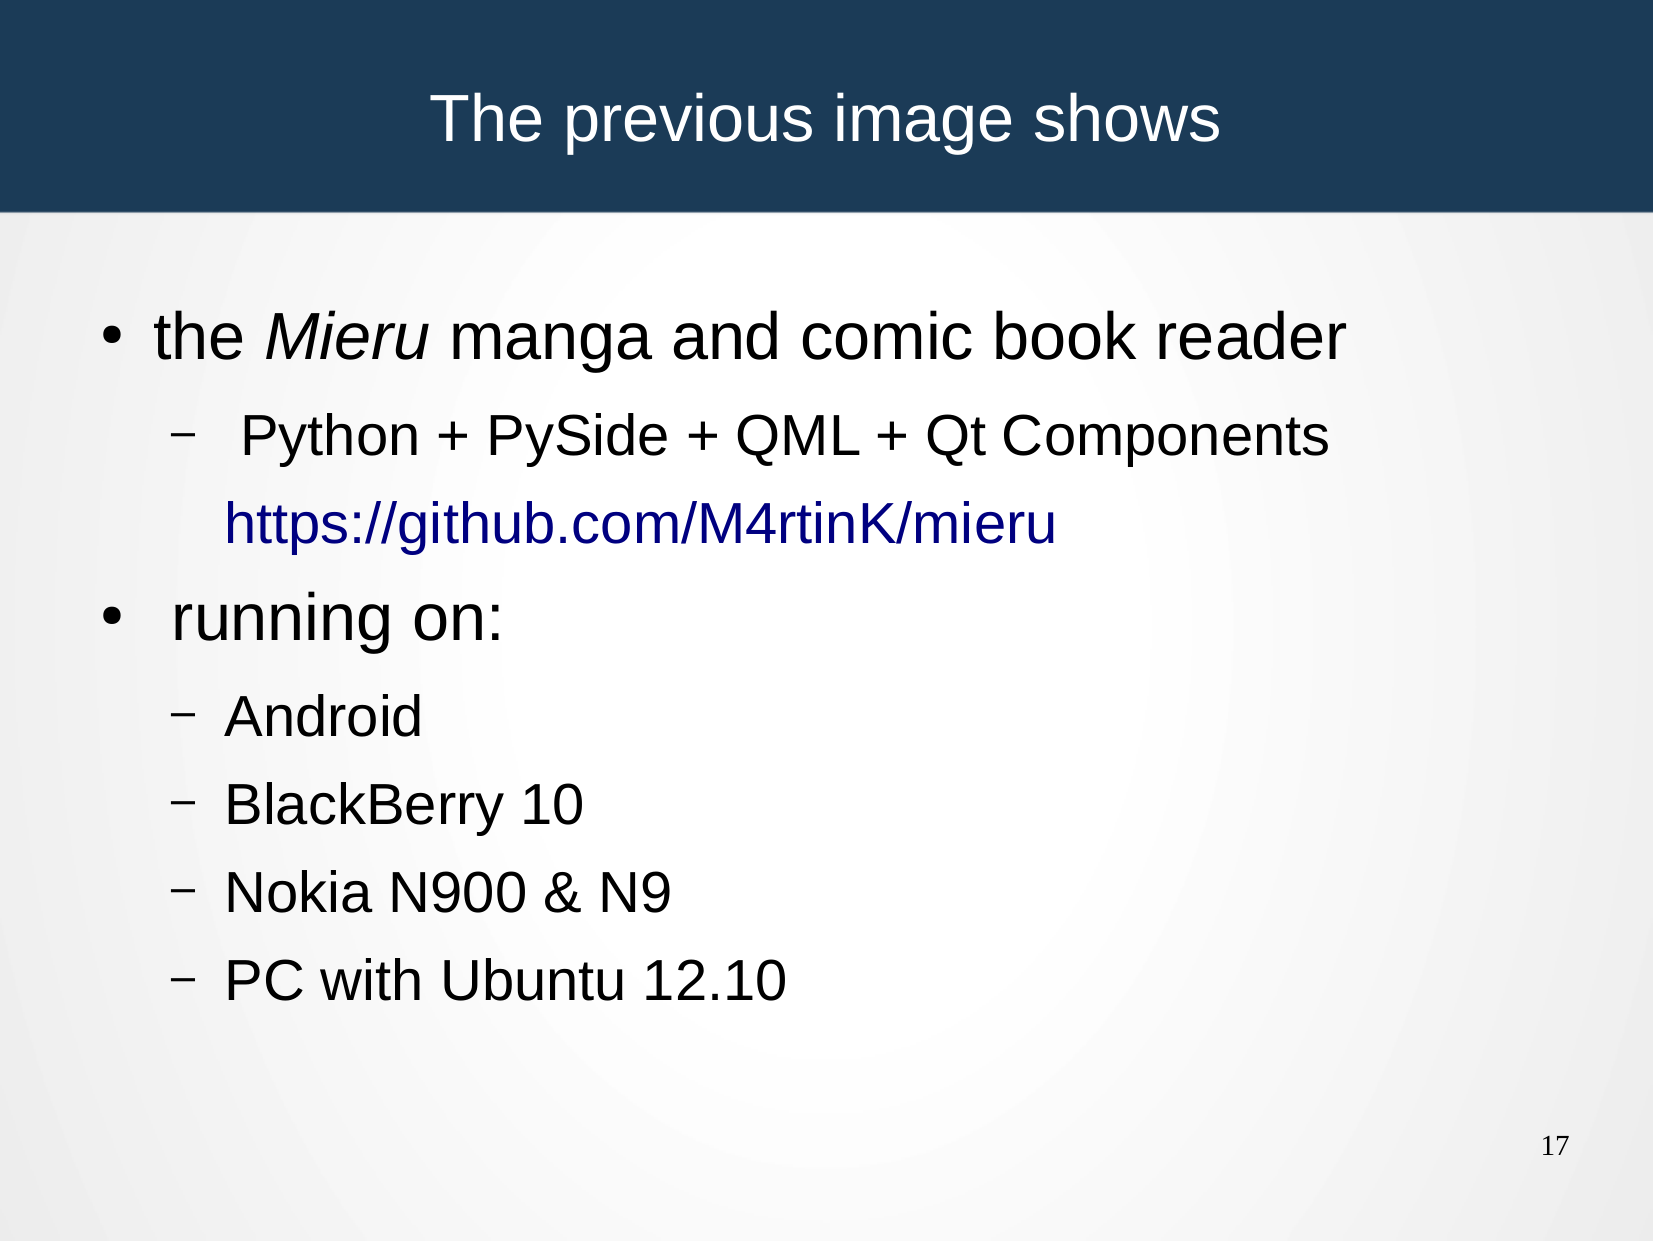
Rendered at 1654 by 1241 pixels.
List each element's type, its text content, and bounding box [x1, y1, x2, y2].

picture [0, 0, 1653, 1241]
list the Mieru manga and comic book reader Python + PySide + QML + Qt Components https://github.com/M4rtinK/mieru running on: Android BlackBerry 10 Nokia N900 & N9 PC with Ubuntu 12.10 [82, 299, 1571, 1019]
title The previous image shows [82, 47, 1571, 189]
